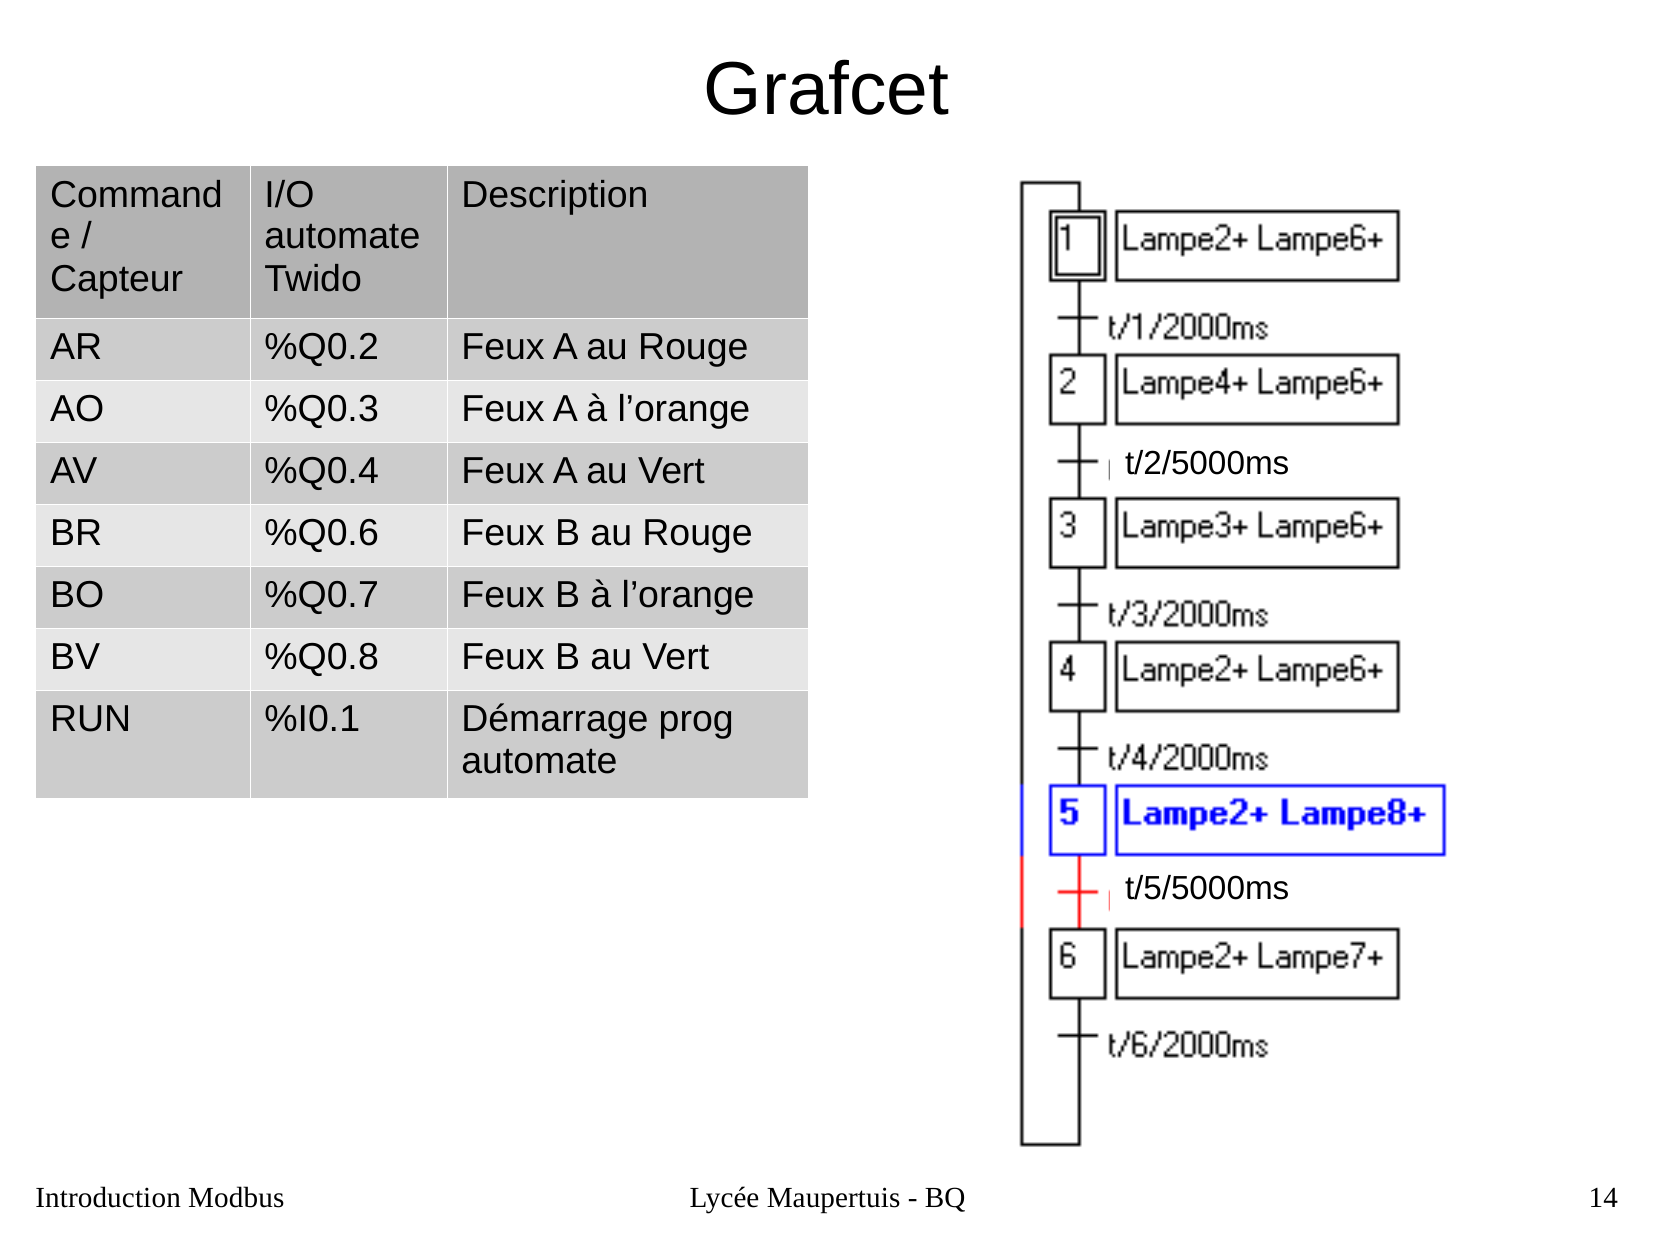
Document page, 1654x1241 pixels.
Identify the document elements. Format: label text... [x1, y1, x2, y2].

table_header Description [448, 166, 808, 318]
table_cell BO [36, 567, 250, 628]
table_cell Feux B à l’orange [448, 567, 808, 628]
table_header Commande / Capteur [36, 166, 250, 318]
table_cell %Q0.2 [251, 319, 447, 380]
table_cell %Q0.8 [251, 629, 447, 690]
picture [1007, 165, 1458, 1170]
title Grafcet [35, 35, 1619, 142]
table_cell RUN [36, 691, 250, 798]
table_cell AO [36, 381, 250, 442]
table_cell %Q0.7 [251, 567, 447, 628]
text_box t/5/5000ms [1110, 862, 1312, 922]
text_box t/2/5000ms [1110, 437, 1312, 489]
table_cell Feux A au Vert [448, 443, 808, 504]
table_cell %Q0.6 [251, 505, 447, 566]
table_cell BR [36, 505, 250, 566]
table_cell Feux A à l’orange [448, 381, 808, 442]
table_cell AR [36, 319, 250, 380]
table_cell %I0.1 [251, 691, 447, 798]
table_cell BV [36, 629, 250, 690]
table_cell Démarrage prog automate [448, 691, 808, 798]
table_cell %Q0.4 [251, 443, 447, 504]
table_cell Feux B au Vert [448, 629, 808, 690]
table_cell %Q0.3 [251, 381, 447, 442]
table_cell Feux A au Rouge [448, 319, 808, 380]
table_header I/O automate Twido [251, 166, 447, 318]
table_cell Feux B au Rouge [448, 505, 808, 566]
table_cell AV [36, 443, 250, 504]
